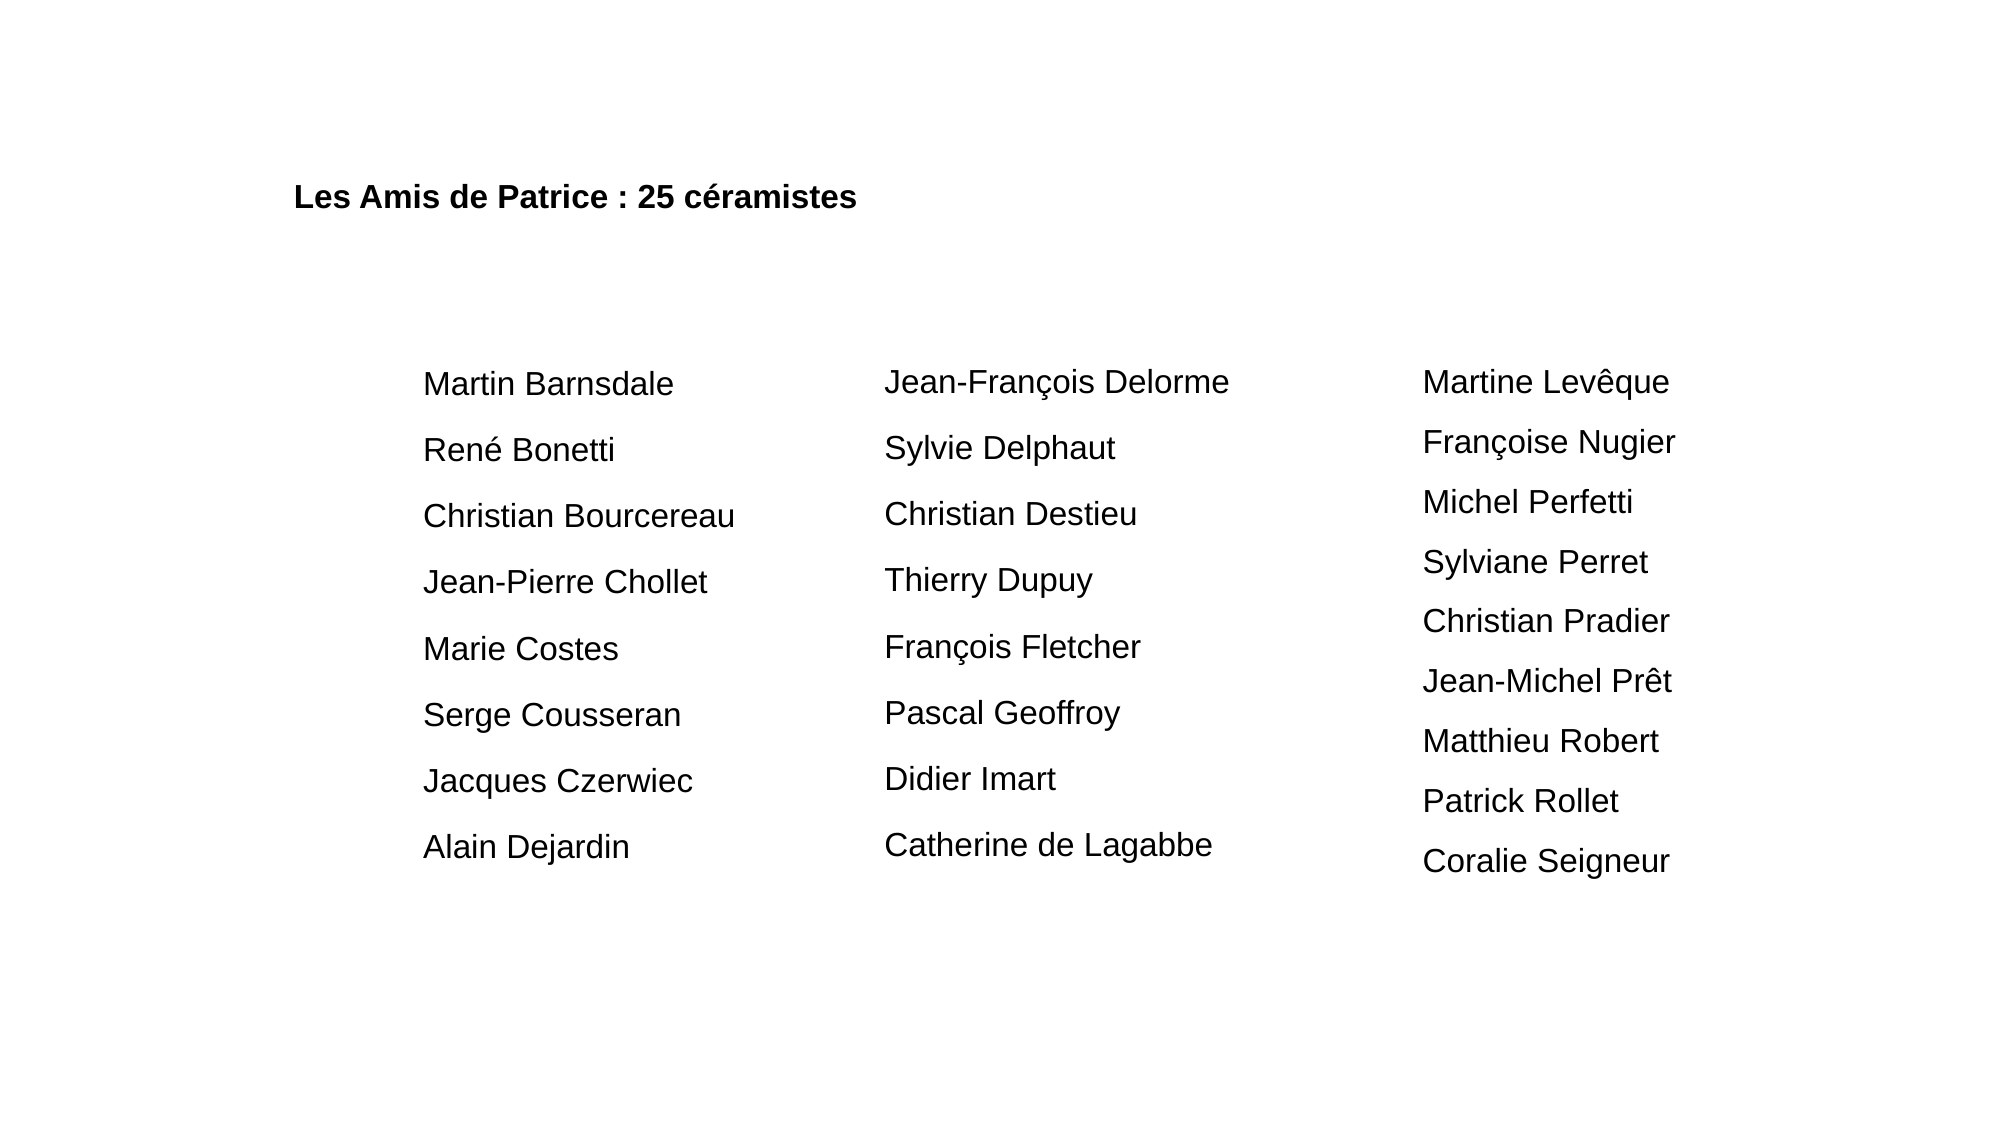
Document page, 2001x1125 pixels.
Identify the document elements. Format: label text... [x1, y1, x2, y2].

text_box Les Amis de Patrice : 25 céramistes [279, 167, 1151, 223]
text_box Jean-François Delorme Sylvie Delphaut Christian Destieu Thierry Dupuy François Fletcher Pascal Geoffroy Didier Imart Catherine de Lagabbe [869, 332, 1275, 945]
text_box Martine Levêque Françoise Nugier Michel Perfetti Sylviane Perret Christian Pradier Jean-Michel Prêt Matthieu Robert Patrick Rollet Coralie Seigneur [1407, 332, 1709, 887]
text_box Martin Barnsdale René Bonetti Christian Bourcereau Jean-Pierre Chollet Marie Costes Serge Cousseran Jacques Czerwiec Alain Dejardin [408, 334, 778, 873]
